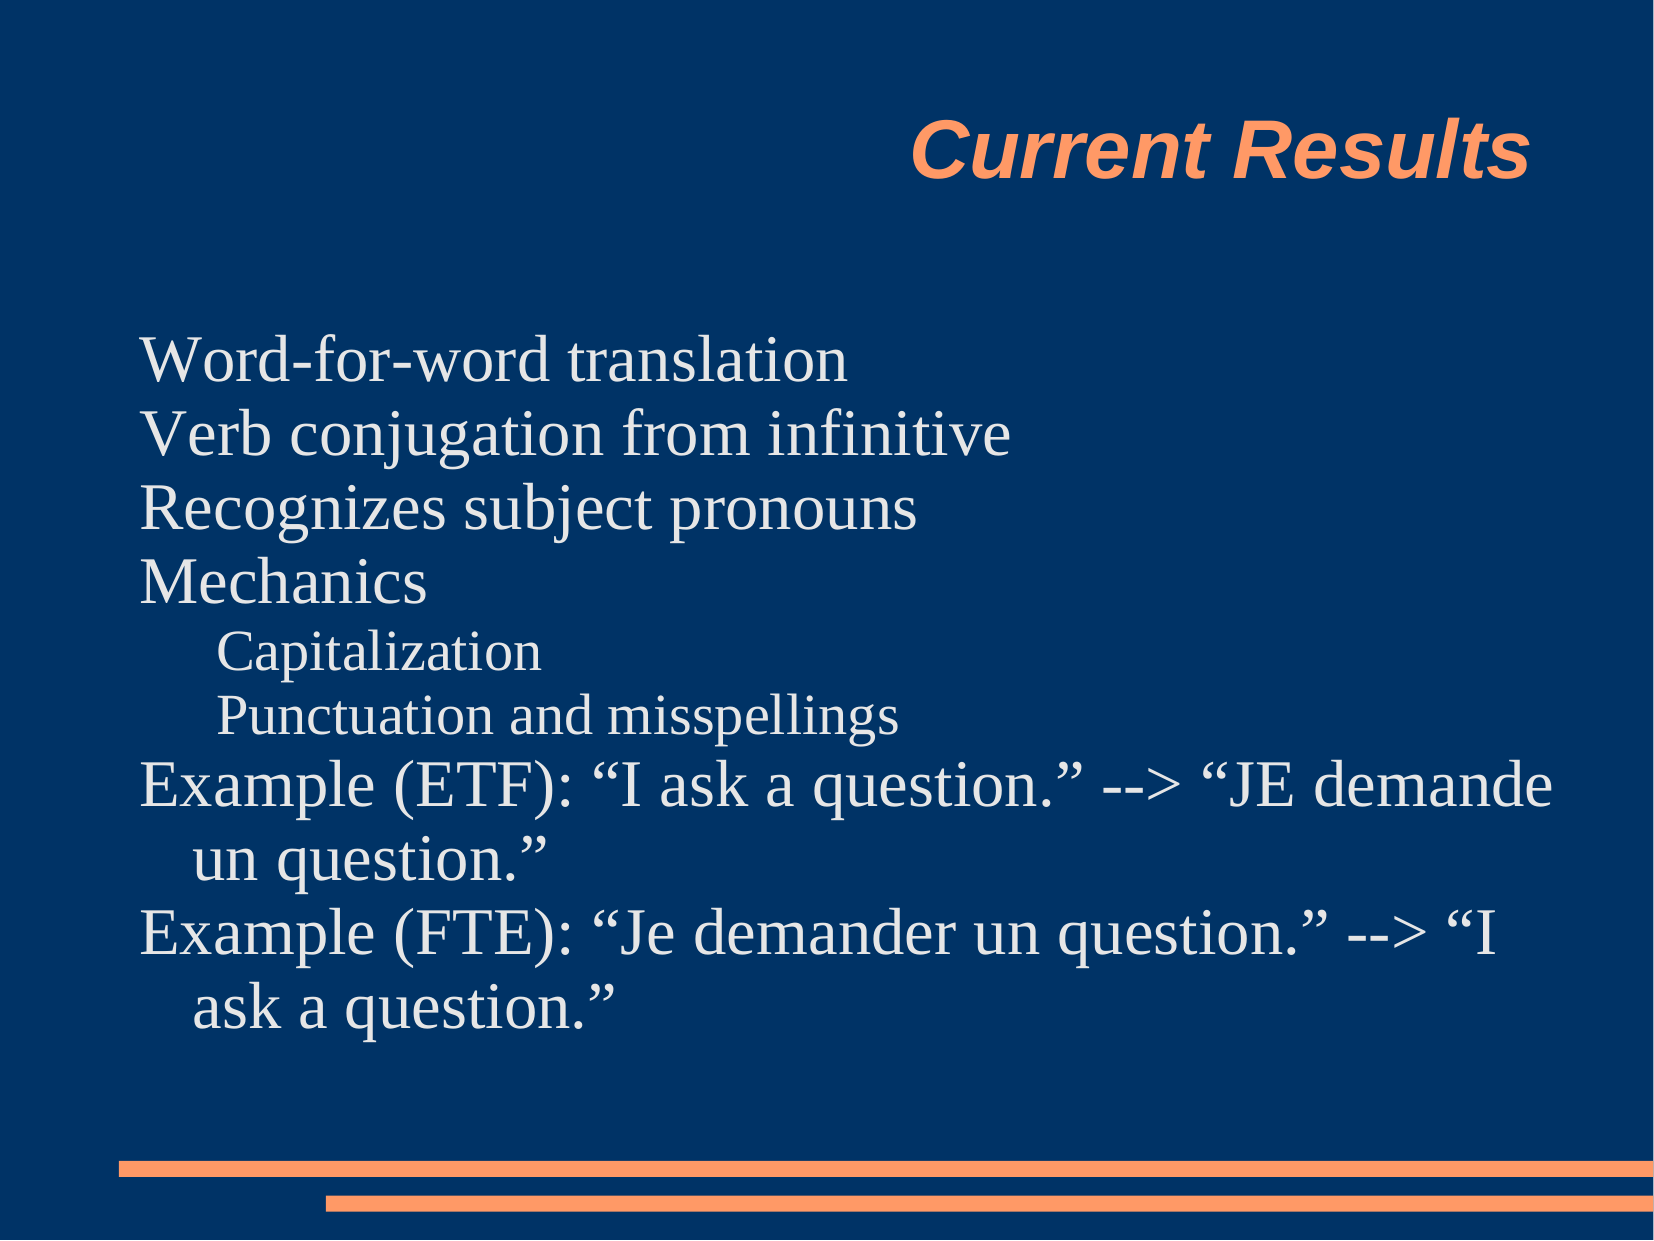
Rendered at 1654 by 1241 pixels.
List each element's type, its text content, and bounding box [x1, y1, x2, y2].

title Current Results [121, 46, 1534, 254]
list Word-for-word translation Verb conjugation from infinitive Recognizes subject pronouns Mechanics Capitalization Punctuation and misspellings Example (ETF): “I ask a question.” --> “JE demande un question.” Example (FTE): “Je demander un question.” --> “I ask a question.” [121, 322, 1561, 1133]
